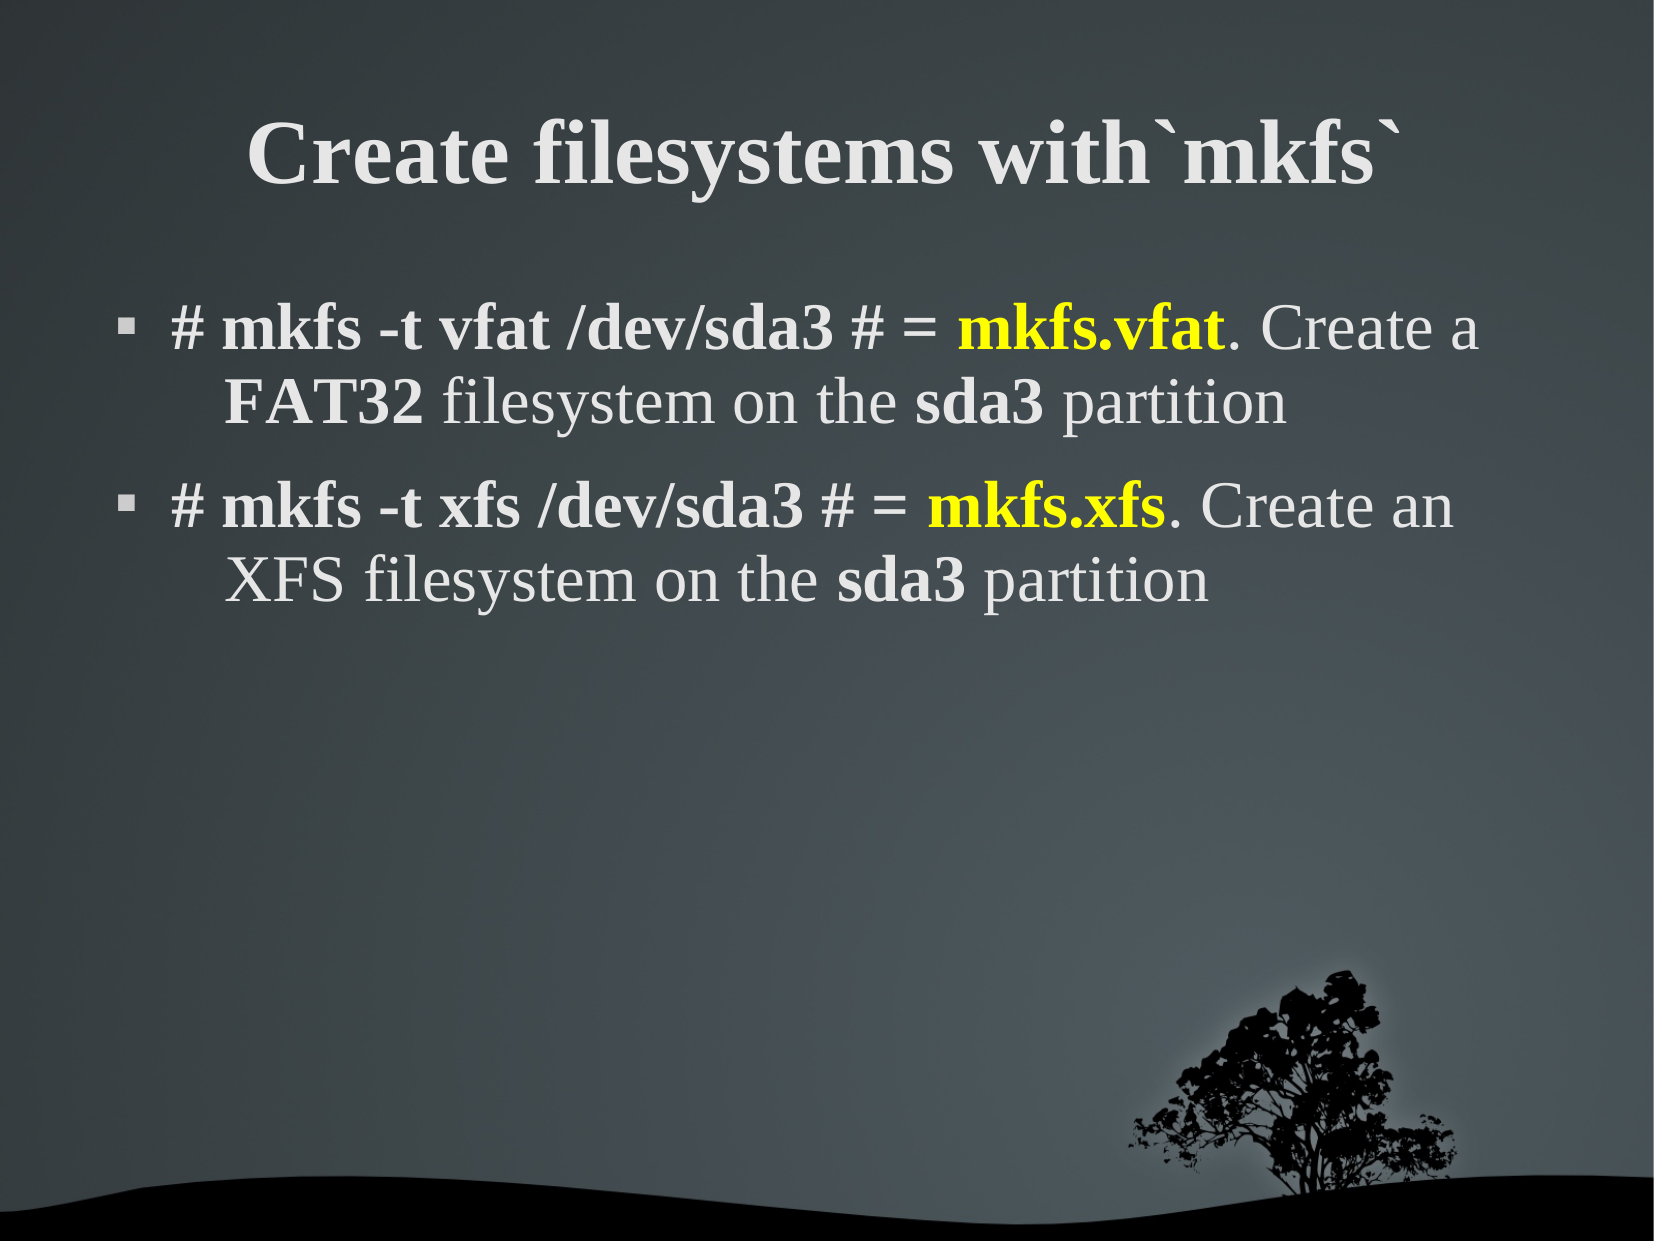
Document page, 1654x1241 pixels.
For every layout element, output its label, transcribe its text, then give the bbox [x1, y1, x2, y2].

title Create filesystems with`mkfs` [82, 33, 1571, 273]
picture [0, 0, 1654, 1241]
list # mkfs -t vfat /dev/sda3 # = mkfs.vfat. Create a FAT32 filesystem on the sda3 partition # mkfs -t xfs /dev/sda3 # = mkfs.xfs. Create an XFS filesystem on the sda3 partition [82, 290, 1571, 1109]
